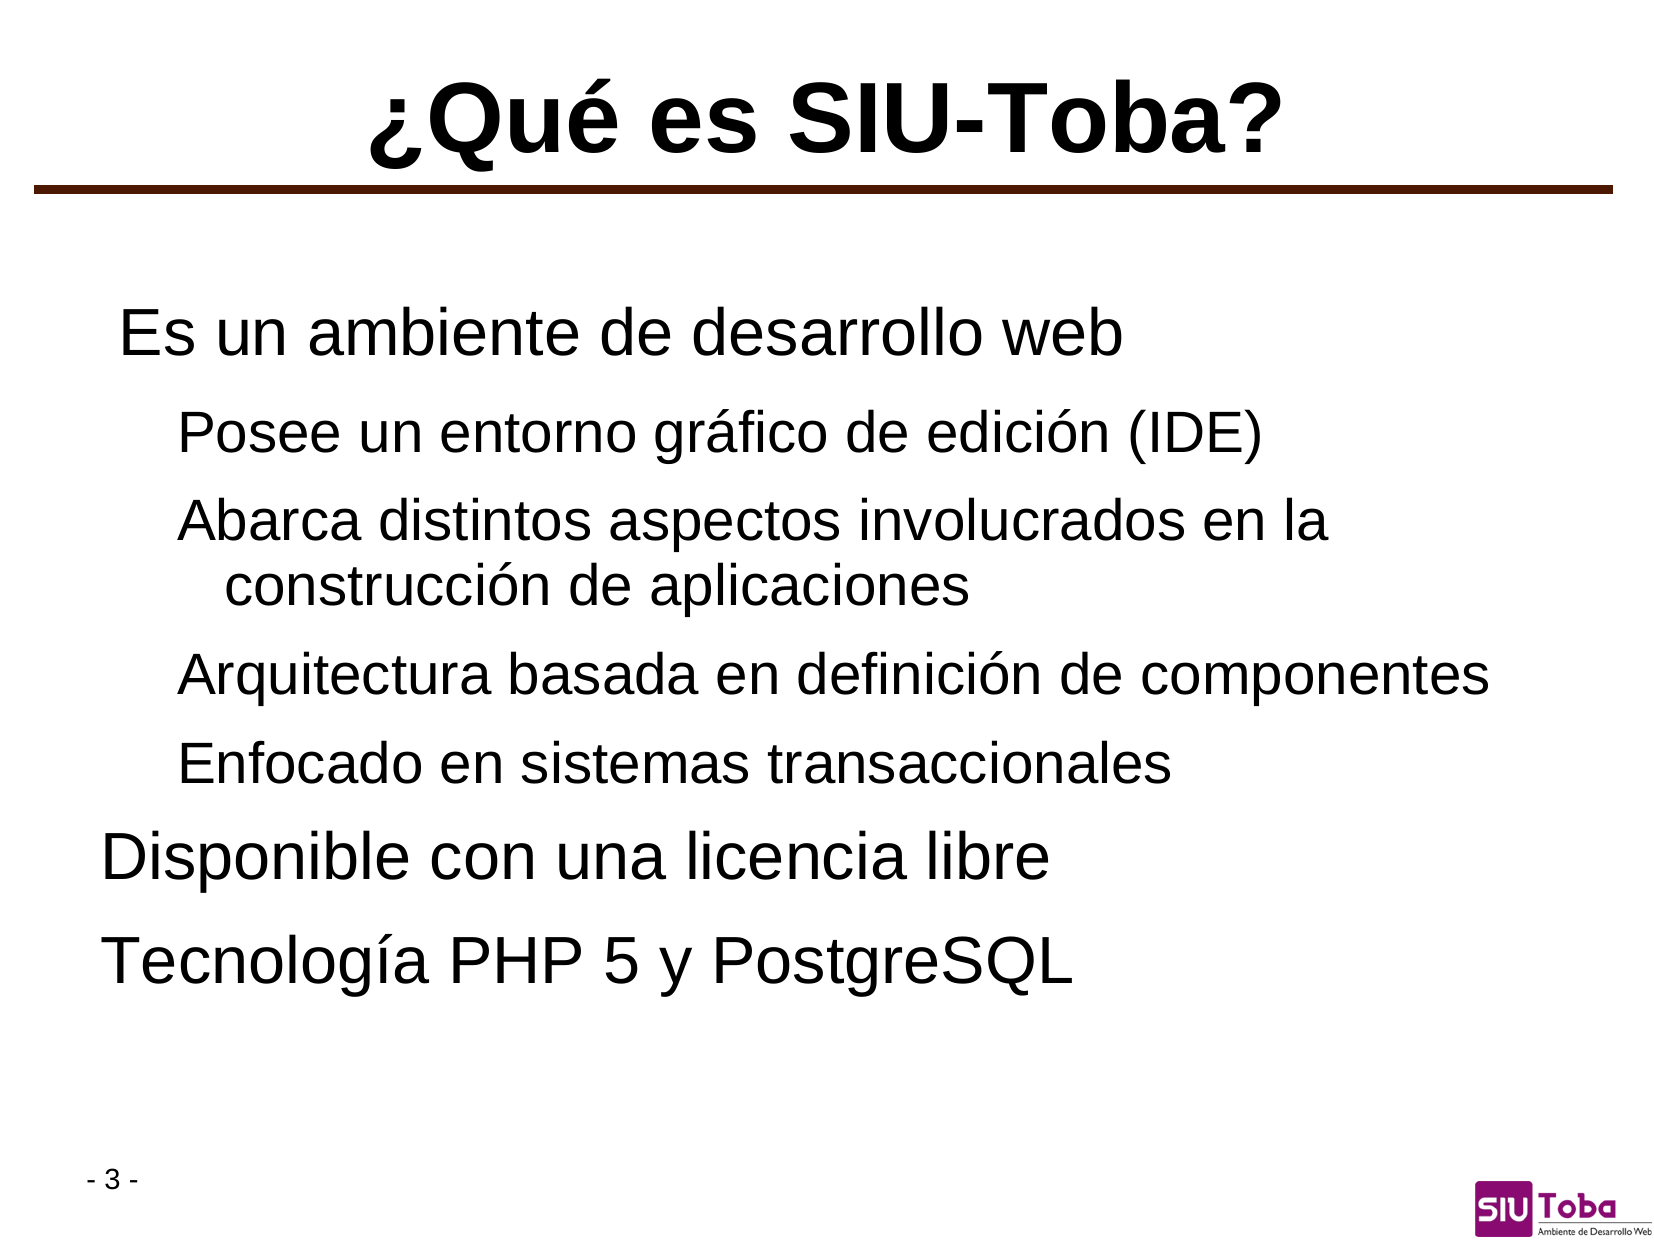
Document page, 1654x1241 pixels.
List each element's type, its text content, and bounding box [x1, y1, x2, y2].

picture [1475, 1181, 1652, 1237]
title ¿Qué es SIU-Toba? [58, 47, 1594, 188]
list Es un ambiente de desarrollo web Posee un entorno gráfico de edición (IDE) Abarca distintos aspectos involucrados en la construcción de aplicaciones Arquitectura basada en definición de componentes Enfocado en sistemas transaccionales Disponible con una licencia libre Tecnología PHP 5 y PostgreSQL [82, 295, 1565, 1095]
